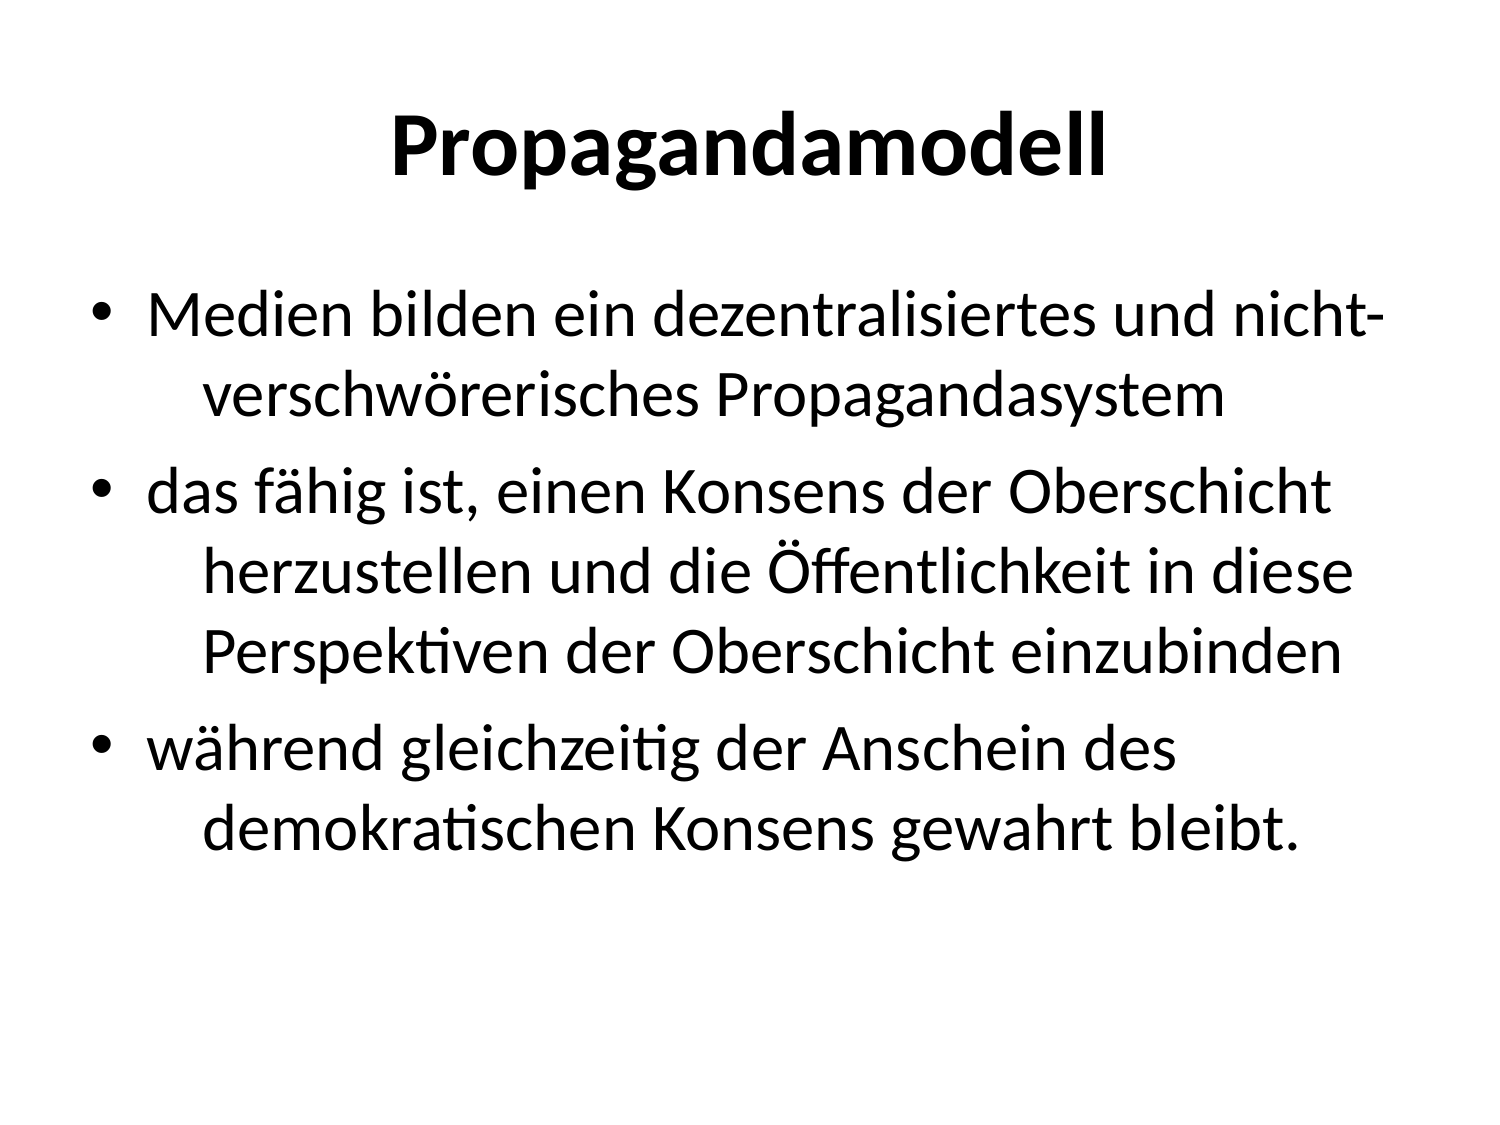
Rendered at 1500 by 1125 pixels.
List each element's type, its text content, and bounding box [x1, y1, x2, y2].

list Medien bilden ein dezentralisiertes und nicht-verschwörerisches Propagandasystem das fähig ist, einen Konsens der Oberschicht herzustellen und die Öffentlichkeit in diese Perspektiven der Oberschicht einzubinden während gleichzeitig der Anschein des demokratischen Konsens gewahrt bleibt. [75, 262, 1426, 1005]
title Propagandamodell [75, 45, 1426, 233]
